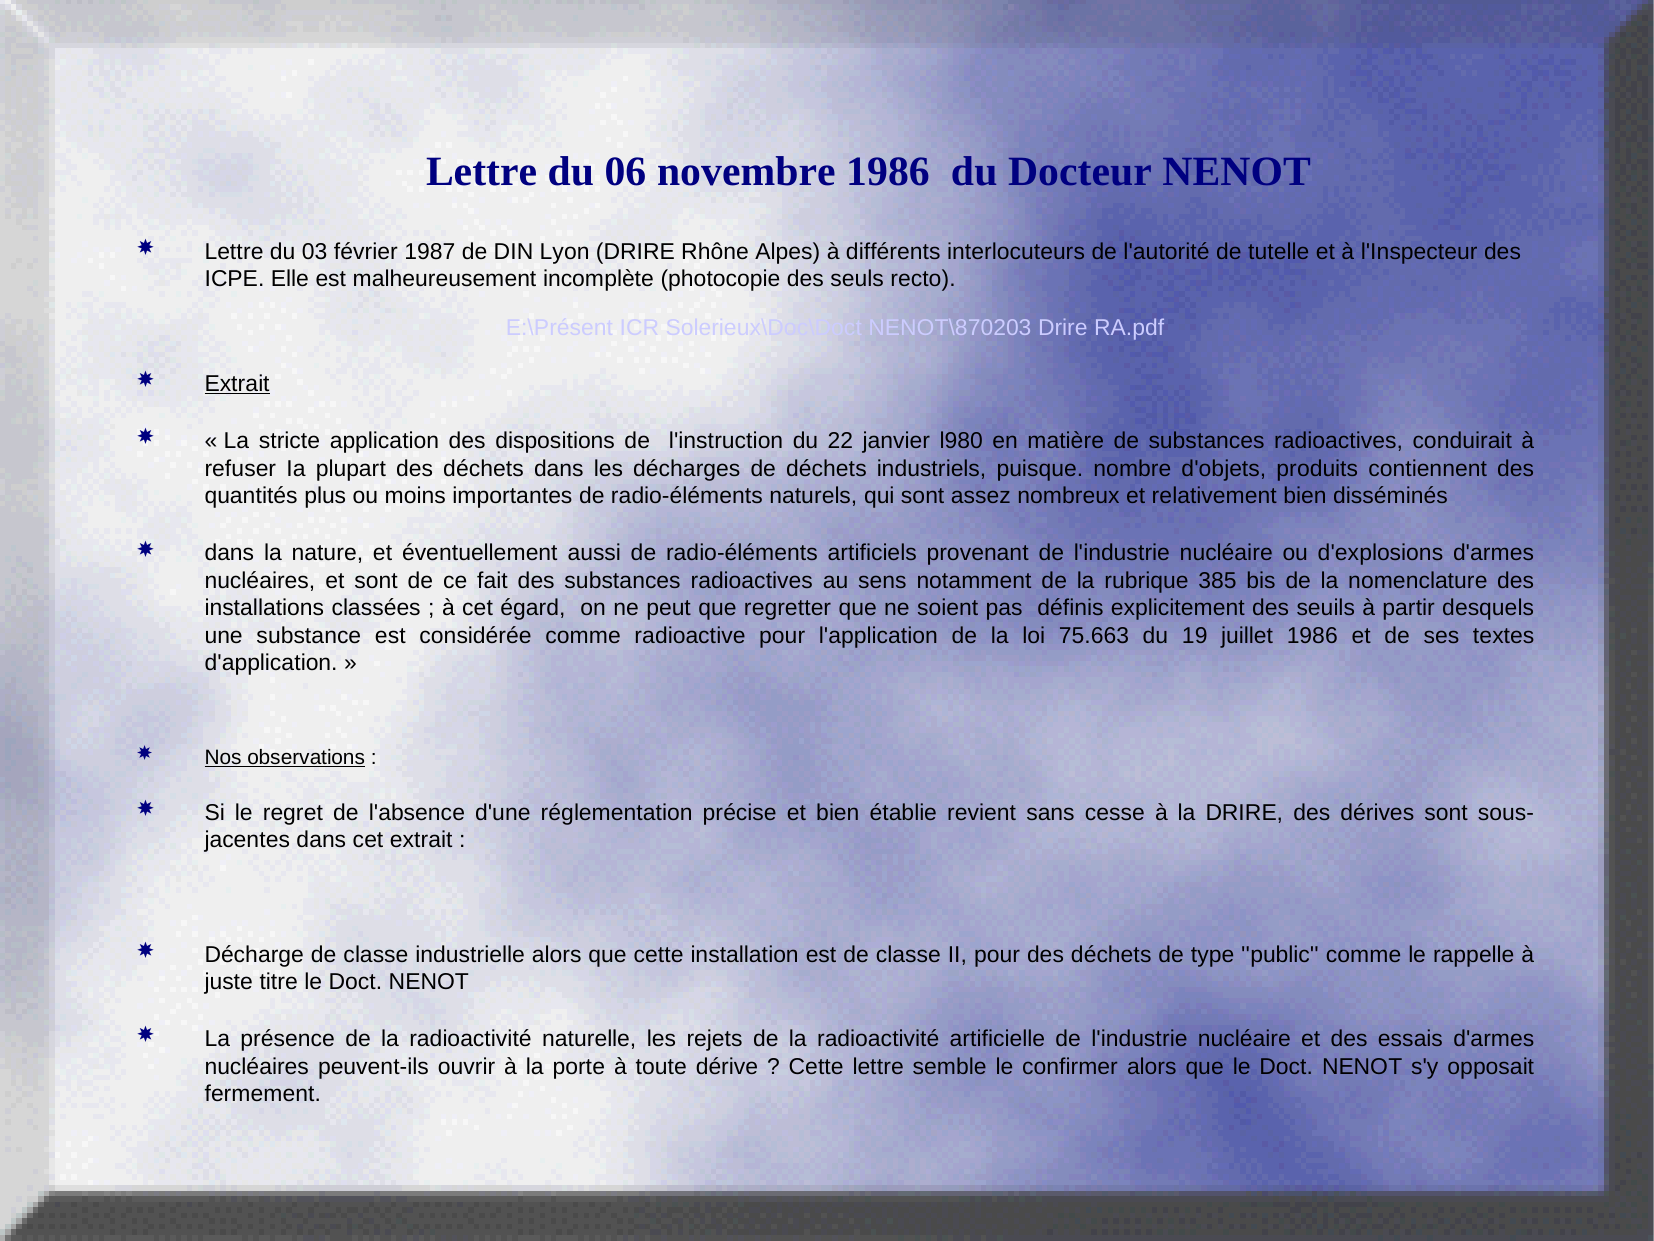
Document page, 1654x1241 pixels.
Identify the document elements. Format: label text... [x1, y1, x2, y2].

list Lettre du 03 février 1987 de DIN Lyon (DRIRE Rhône Alpes) à différents interlocuteurs de l'autorité de tutelle et à l'Inspecteur des ICPE. Elle est malheureusement incomplète (photocopie des seuls recto). E:\Présent ICR Solerieux\Doc\Doct NENOT\870203 Drire RA.pdf Extrait « La stricte application des dispositions de l'instruction du 22 janvier l980 en matière de substances radioactives, conduirait à refuser Ia plupart des déchets dans les décharges de déchets industriels, puisque. nombre d'objets, produits contiennent des quantités plus ou moins importantes de radio-éléments naturels, qui sont assez nombreux et relativement bien disséminés dans la nature, et éventuellement aussi de radio-éléments artificiels provenant de l'industrie nucléaire ou d'explosions d'armes nucléaires, et sont de ce fait des substances radioactives au sens notamment de la rubrique 385 bis de la nomenclature des installations classées ; à cet égard, on ne peut que regretter que ne soient pas définis explicitement des seuils à partir desquels une substance est considérée comme radioactive pour l'application de la loi 75.663 du 19 juillet 1986 et de ses textes d'application. » Nos observations : Si le regret de l'absence d'une réglementation précise et bien établie revient sans cesse à la DRIRE, des dérives sont sous-jacentes dans cet extrait : Décharge de classe industrielle alors que cette installation est de classe II, pour des déchets de type ''public'' comme le rappelle à juste titre le Doct. NENOT La présence de la radioactivité naturelle, les rejets de la radioactivité artificielle de l'industrie nucléaire et des essais d'armes nucléaires peuvent-ils ouvrir à la porte à toute dérive ? Cette lettre semble le confirmer alors que le Doct. NENOT s'y opposait fermement. [129, 236, 1536, 1107]
title Lettre du 06 novembre 1986 du Docteur NENOT [201, 113, 1537, 237]
picture [0, 0, 1654, 1241]
